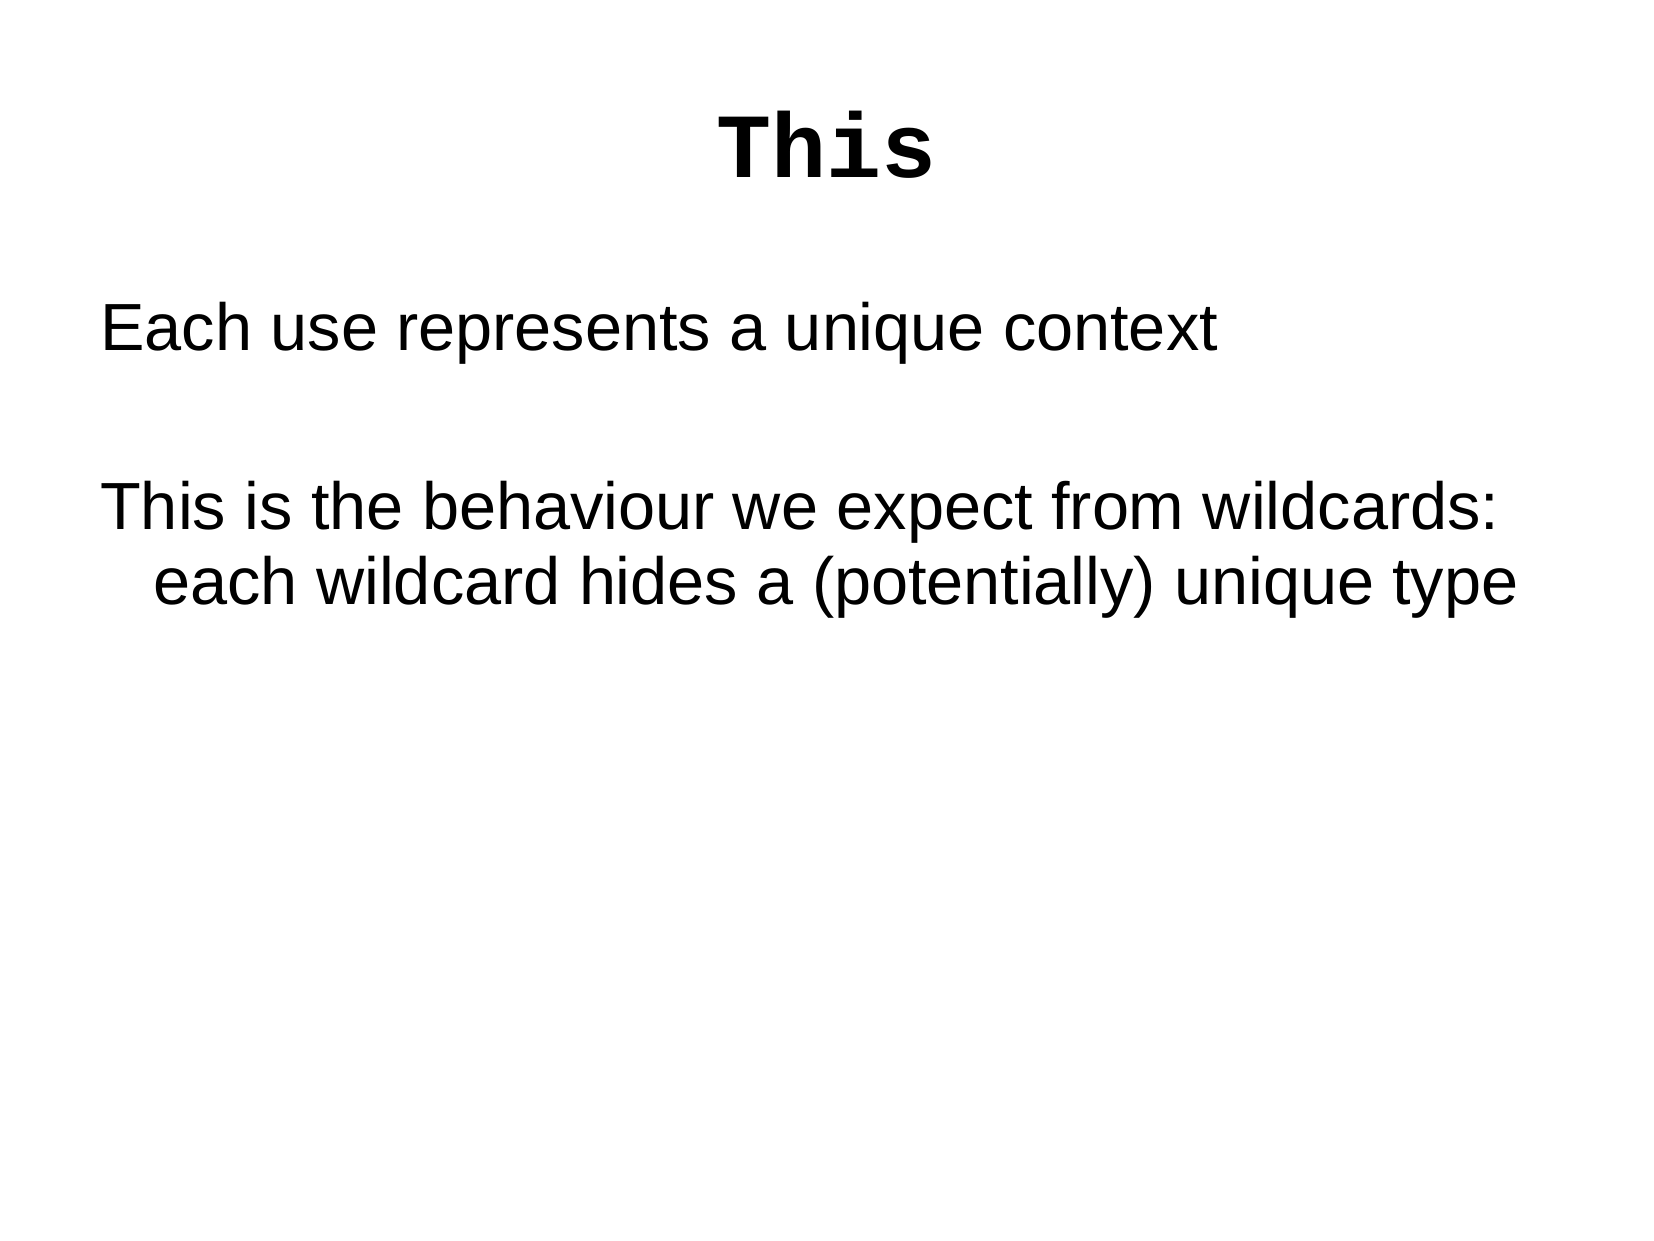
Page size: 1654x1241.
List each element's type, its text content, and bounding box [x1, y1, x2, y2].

title This [82, 56, 1571, 250]
list Each use represents a unique context This is the behaviour we expect from wildcards: each wildcard hides a (potentially) unique type [82, 290, 1571, 1094]
